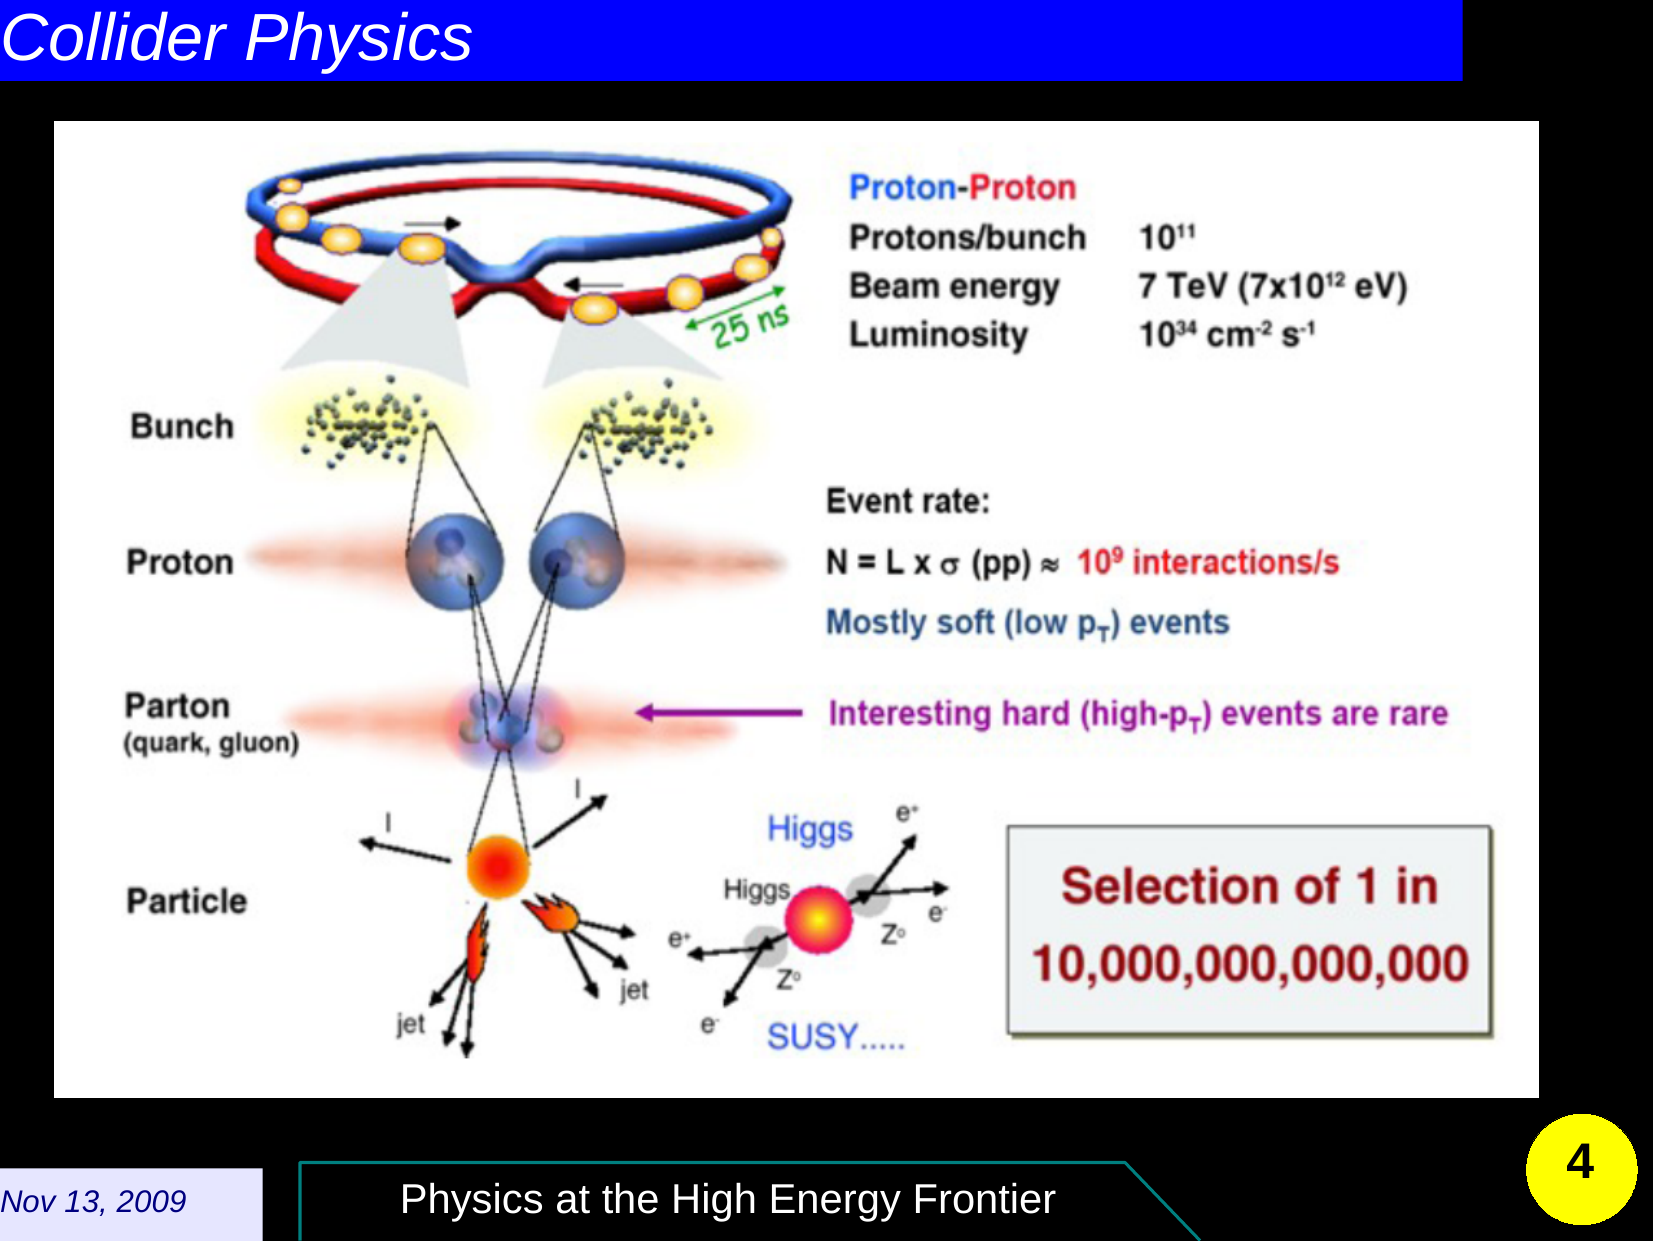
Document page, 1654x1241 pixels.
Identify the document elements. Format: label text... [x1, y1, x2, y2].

title Collider Physics [0, 0, 1463, 75]
picture [54, 121, 1562, 1126]
